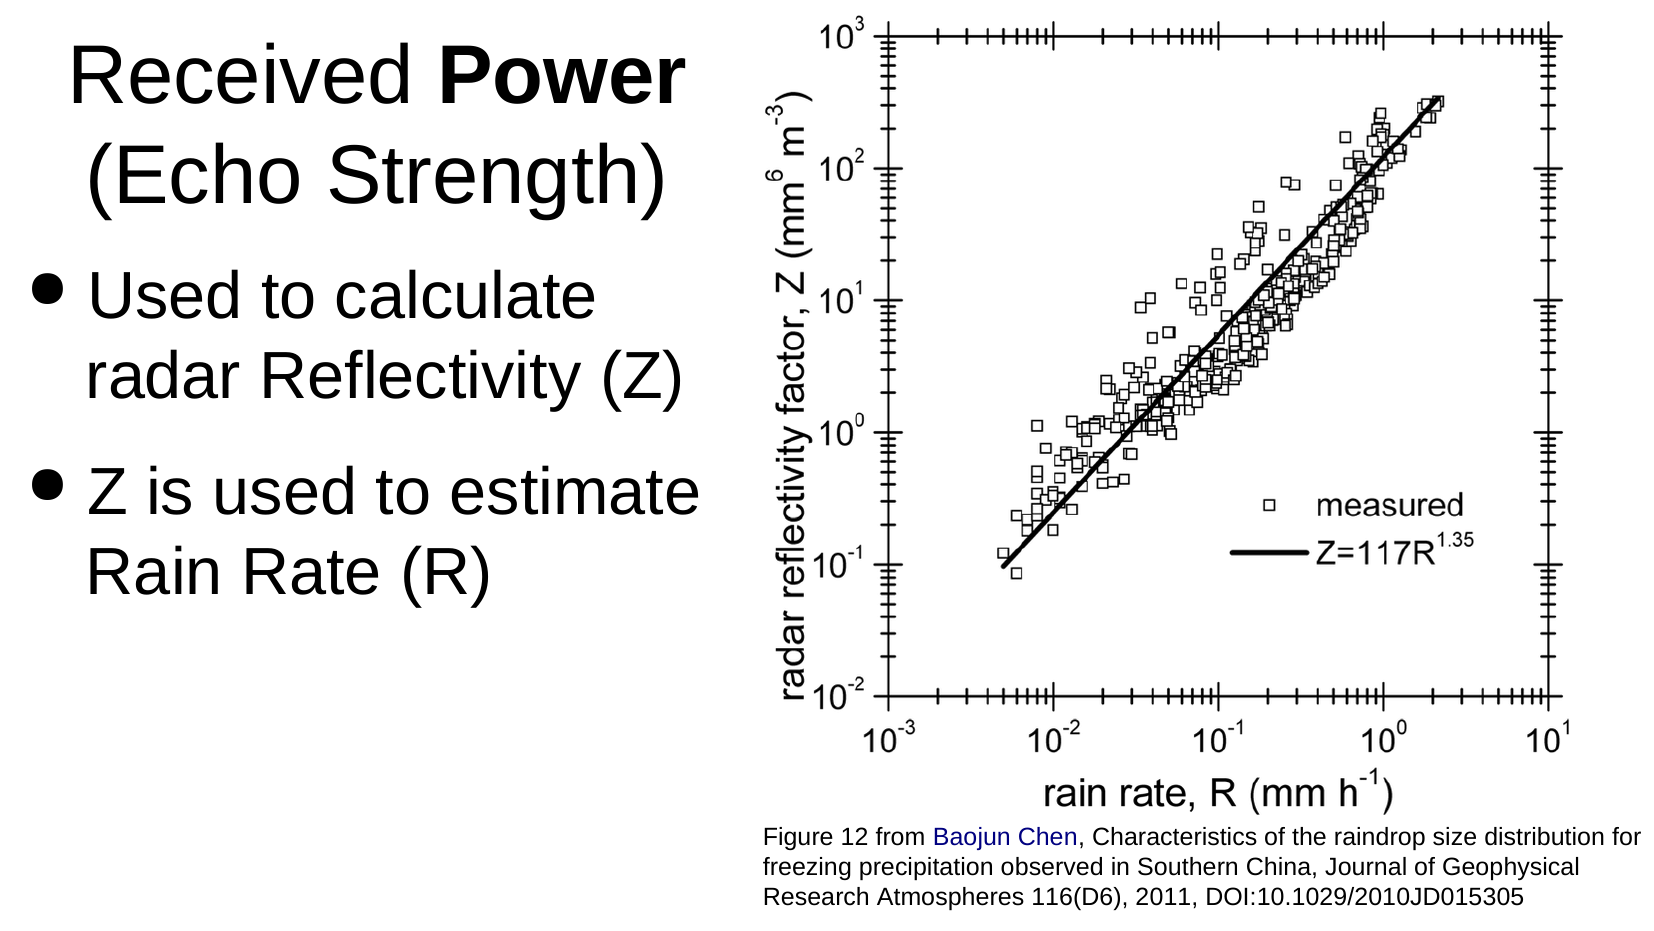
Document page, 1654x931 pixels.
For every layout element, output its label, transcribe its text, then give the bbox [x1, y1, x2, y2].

text_box Used to calculate radar Reflectivity (Z) Z is used to estimate Rain Rate (R) [7, 244, 758, 616]
text_box Figure 12 from Baojun Chen, Characteristics of the raindrop size distribution for freezing precipitation observed in Southern China, Journal of Geophysical Research Atmospheres 116(D6), 2011, DOI:10.1029/2010JD015305 [752, 818, 1654, 926]
picture [758, 13, 1583, 816]
title Received Power (Echo Strength) [37, 29, 717, 212]
